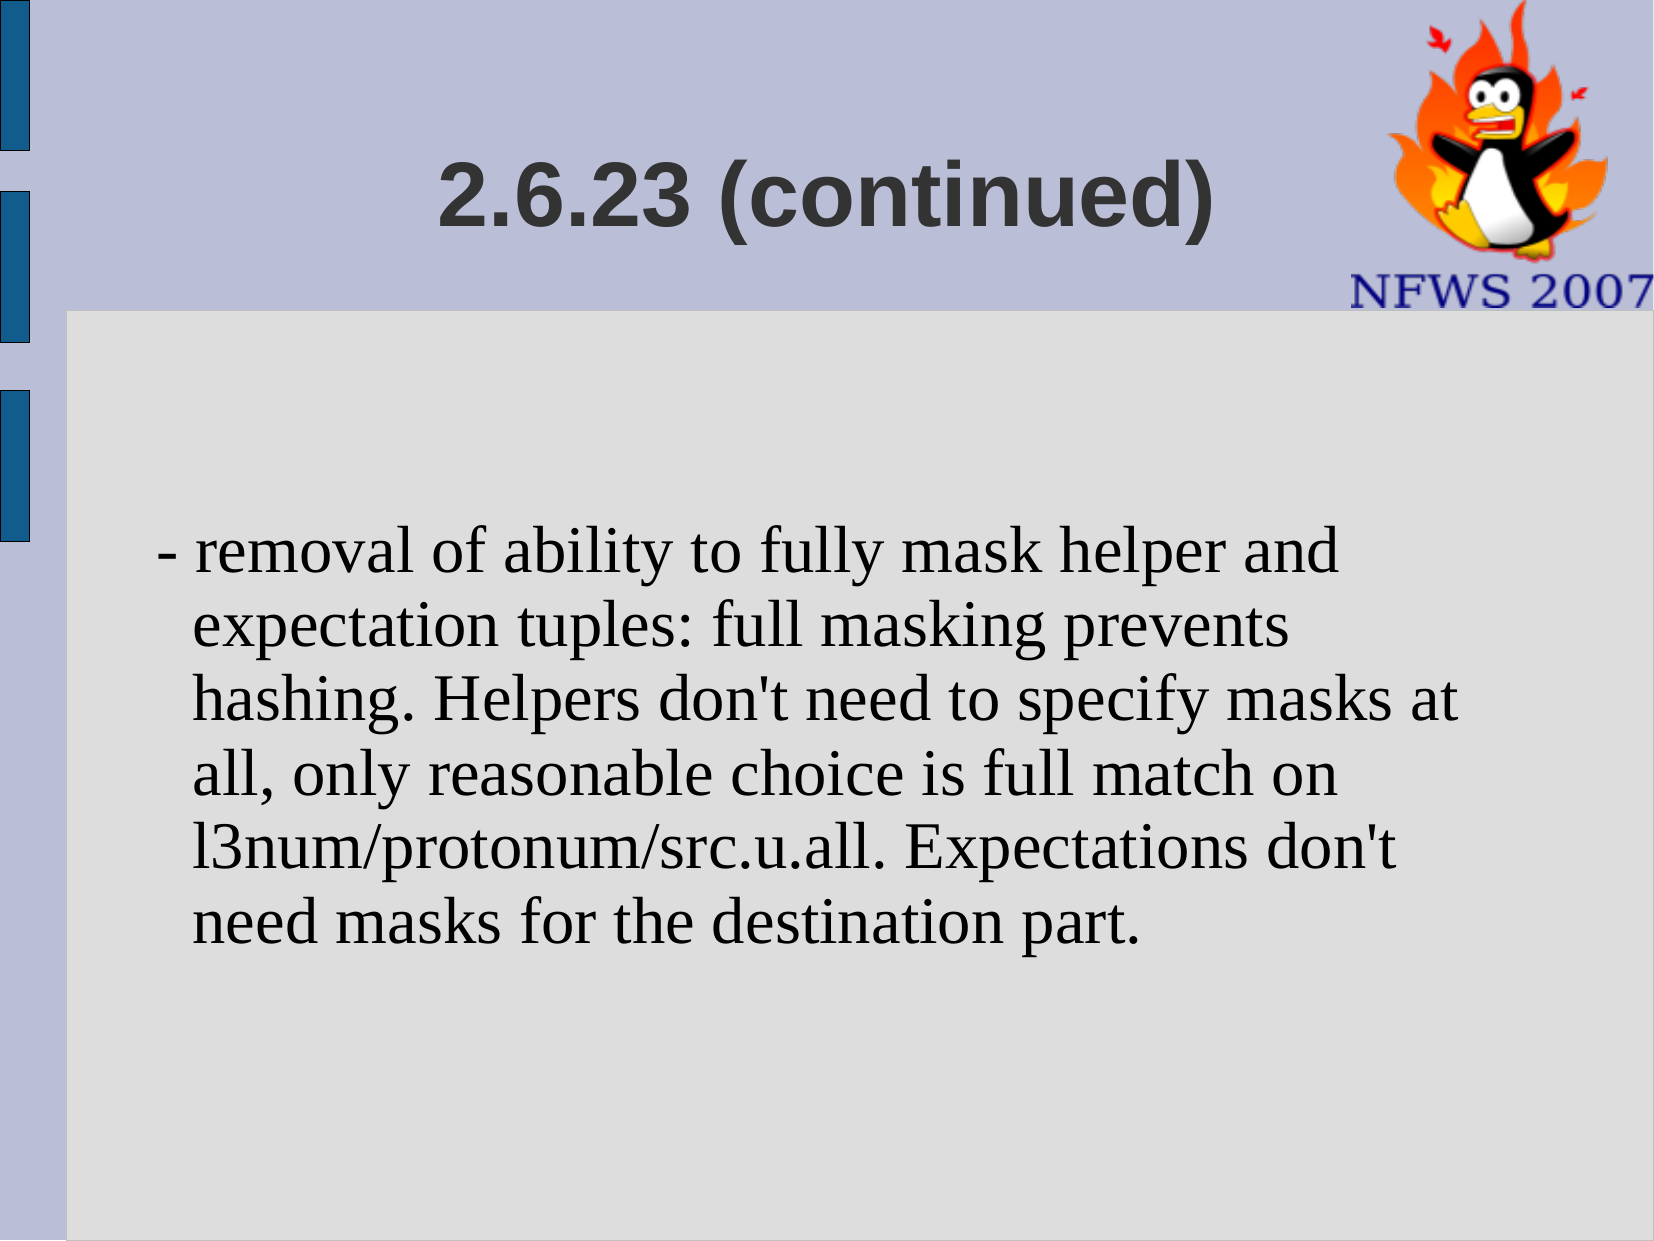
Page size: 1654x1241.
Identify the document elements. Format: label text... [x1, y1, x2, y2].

title 2.6.23 (continued) [121, 98, 1351, 291]
picture [1351, 0, 1654, 308]
subtitle - removal of ability to fully mask helper and expectation tuples: full masking prevents hashing. Helpers don't need to specify masks at all, only reasonable choice is full match on l3num/protonum/src.u.all. Expectations don't need masks for the destination part. [121, 352, 1534, 1119]
